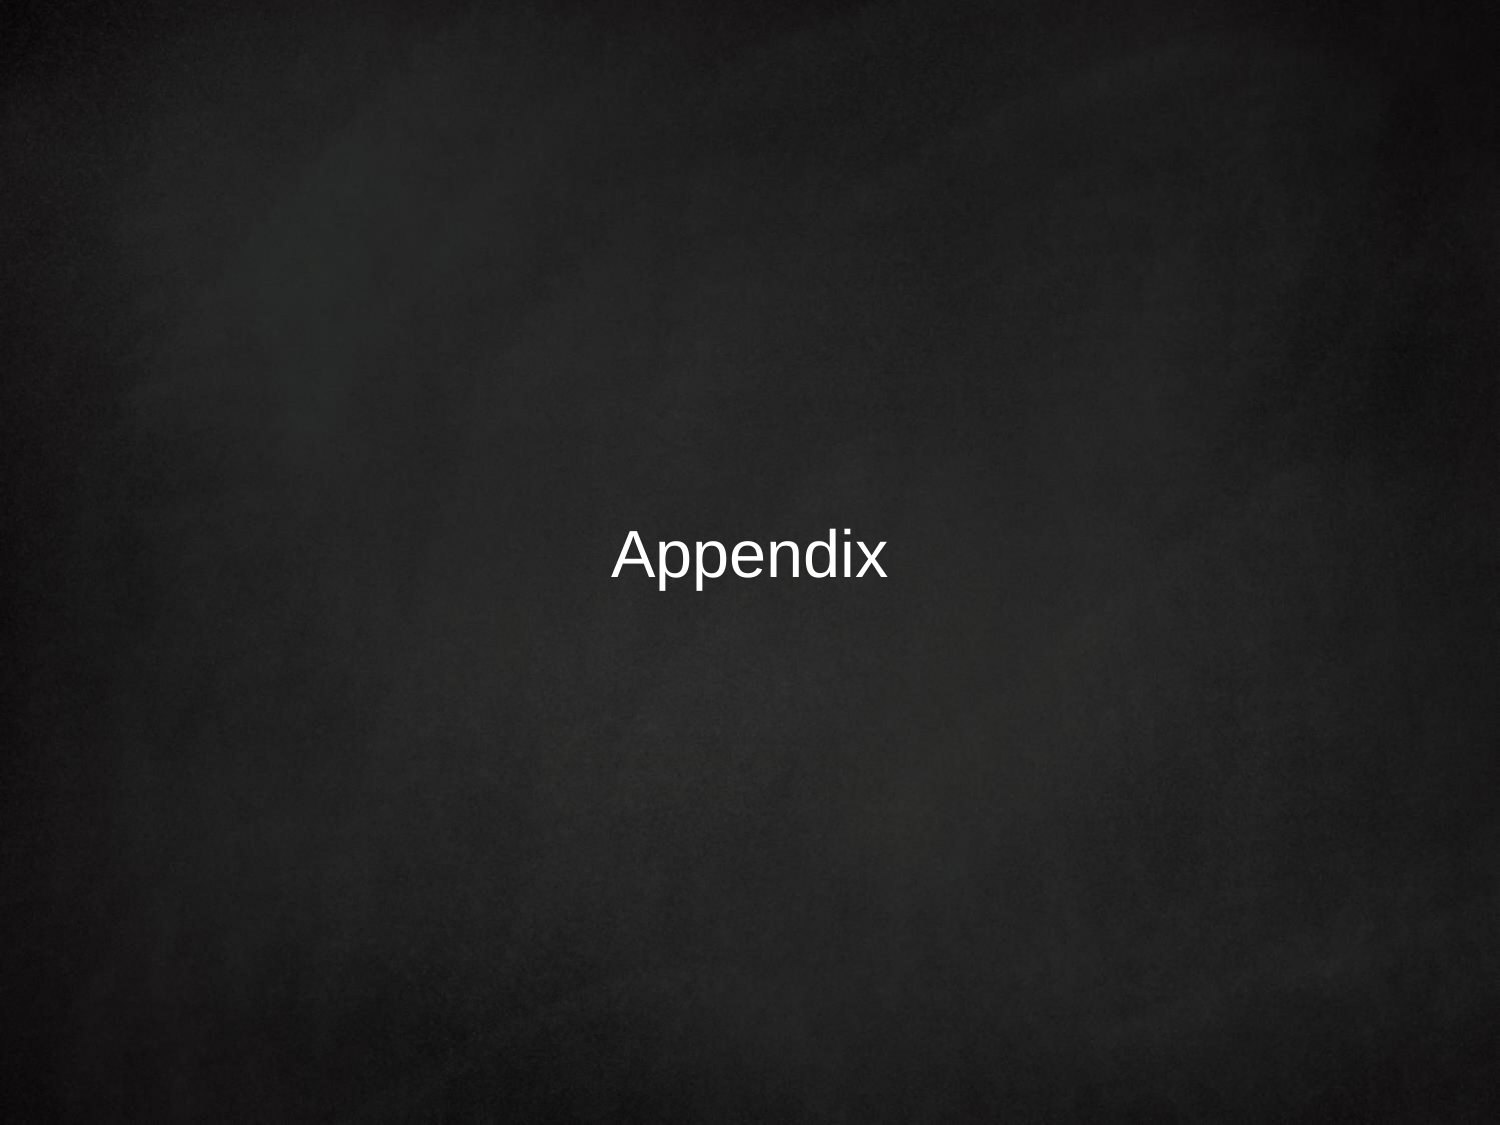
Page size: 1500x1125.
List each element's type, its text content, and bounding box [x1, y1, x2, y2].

picture [0, 0, 1500, 1125]
subtitle Appendix [75, 44, 1425, 1063]
